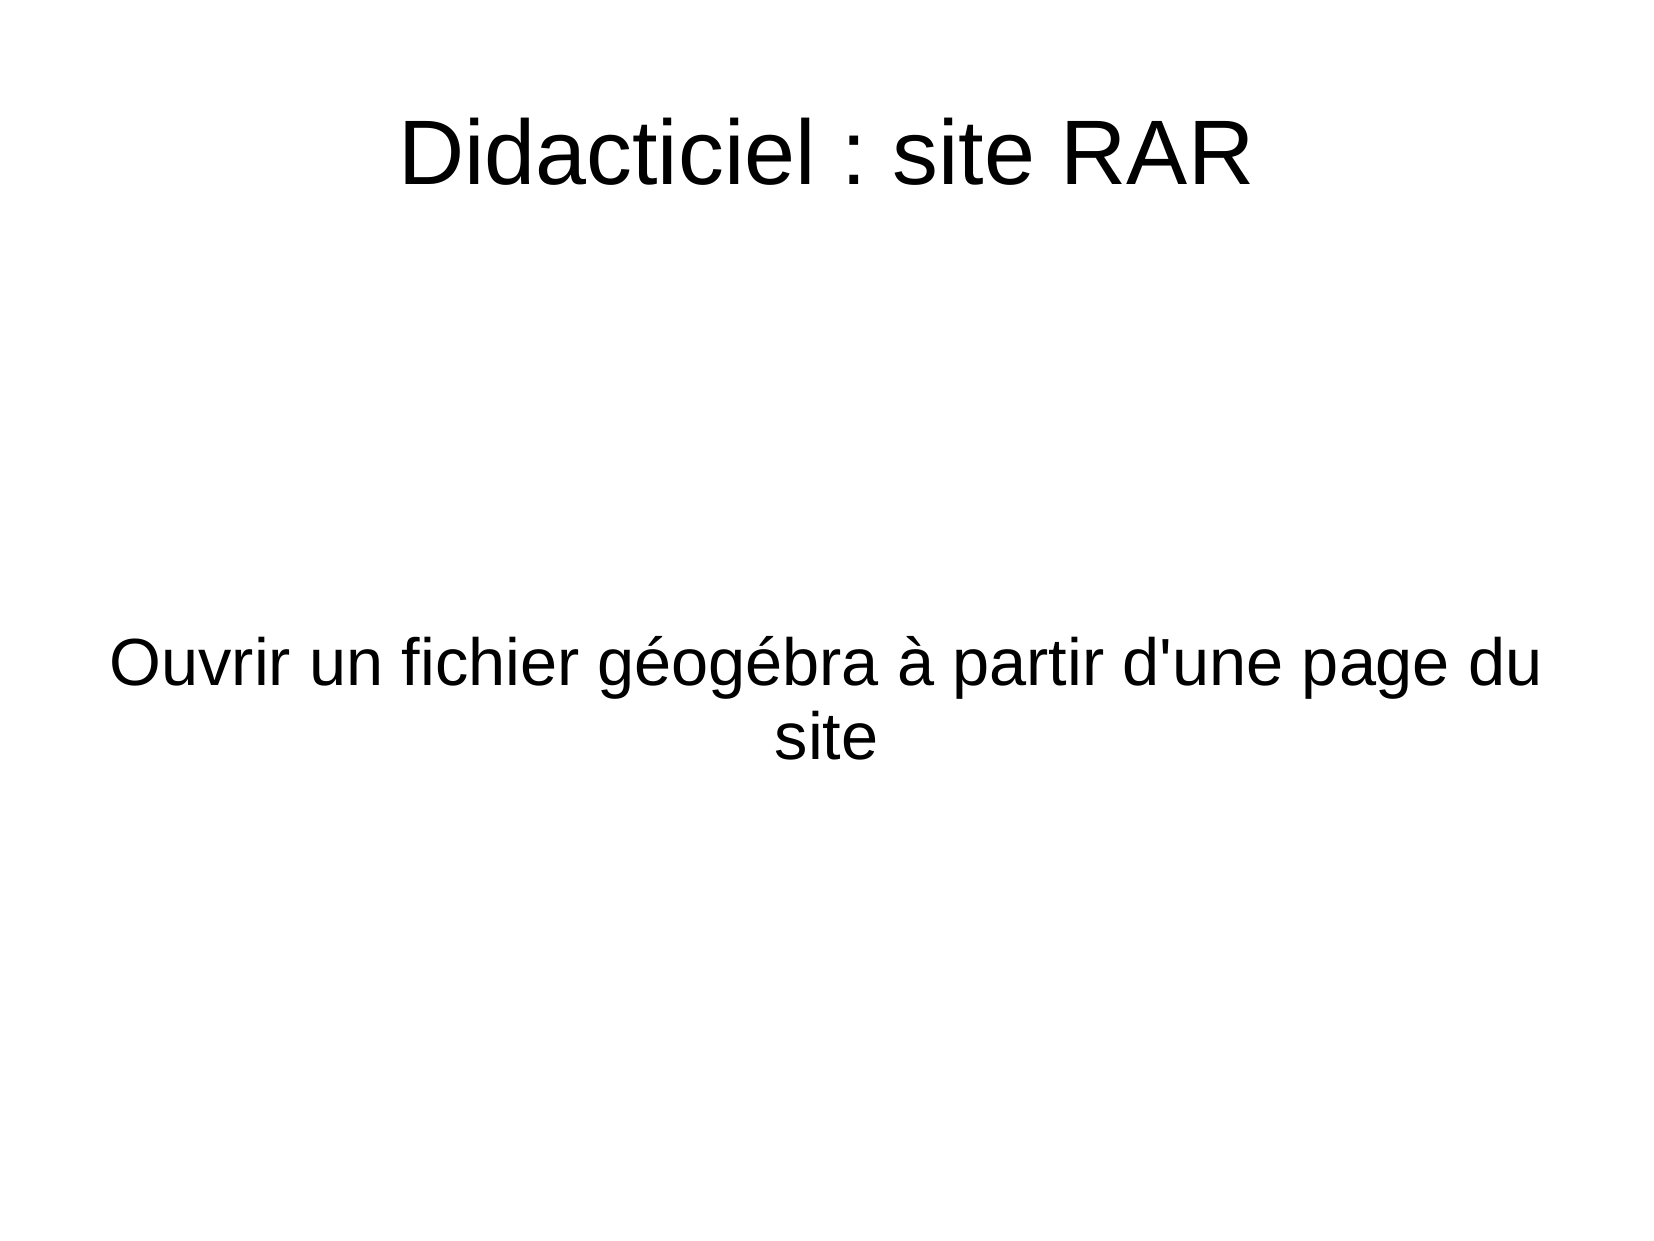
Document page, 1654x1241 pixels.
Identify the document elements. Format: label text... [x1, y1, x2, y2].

subtitle Ouvrir un fichier géogébra à partir d'une page du site [82, 297, 1571, 1102]
title Didacticiel : site RAR [82, 56, 1571, 250]
